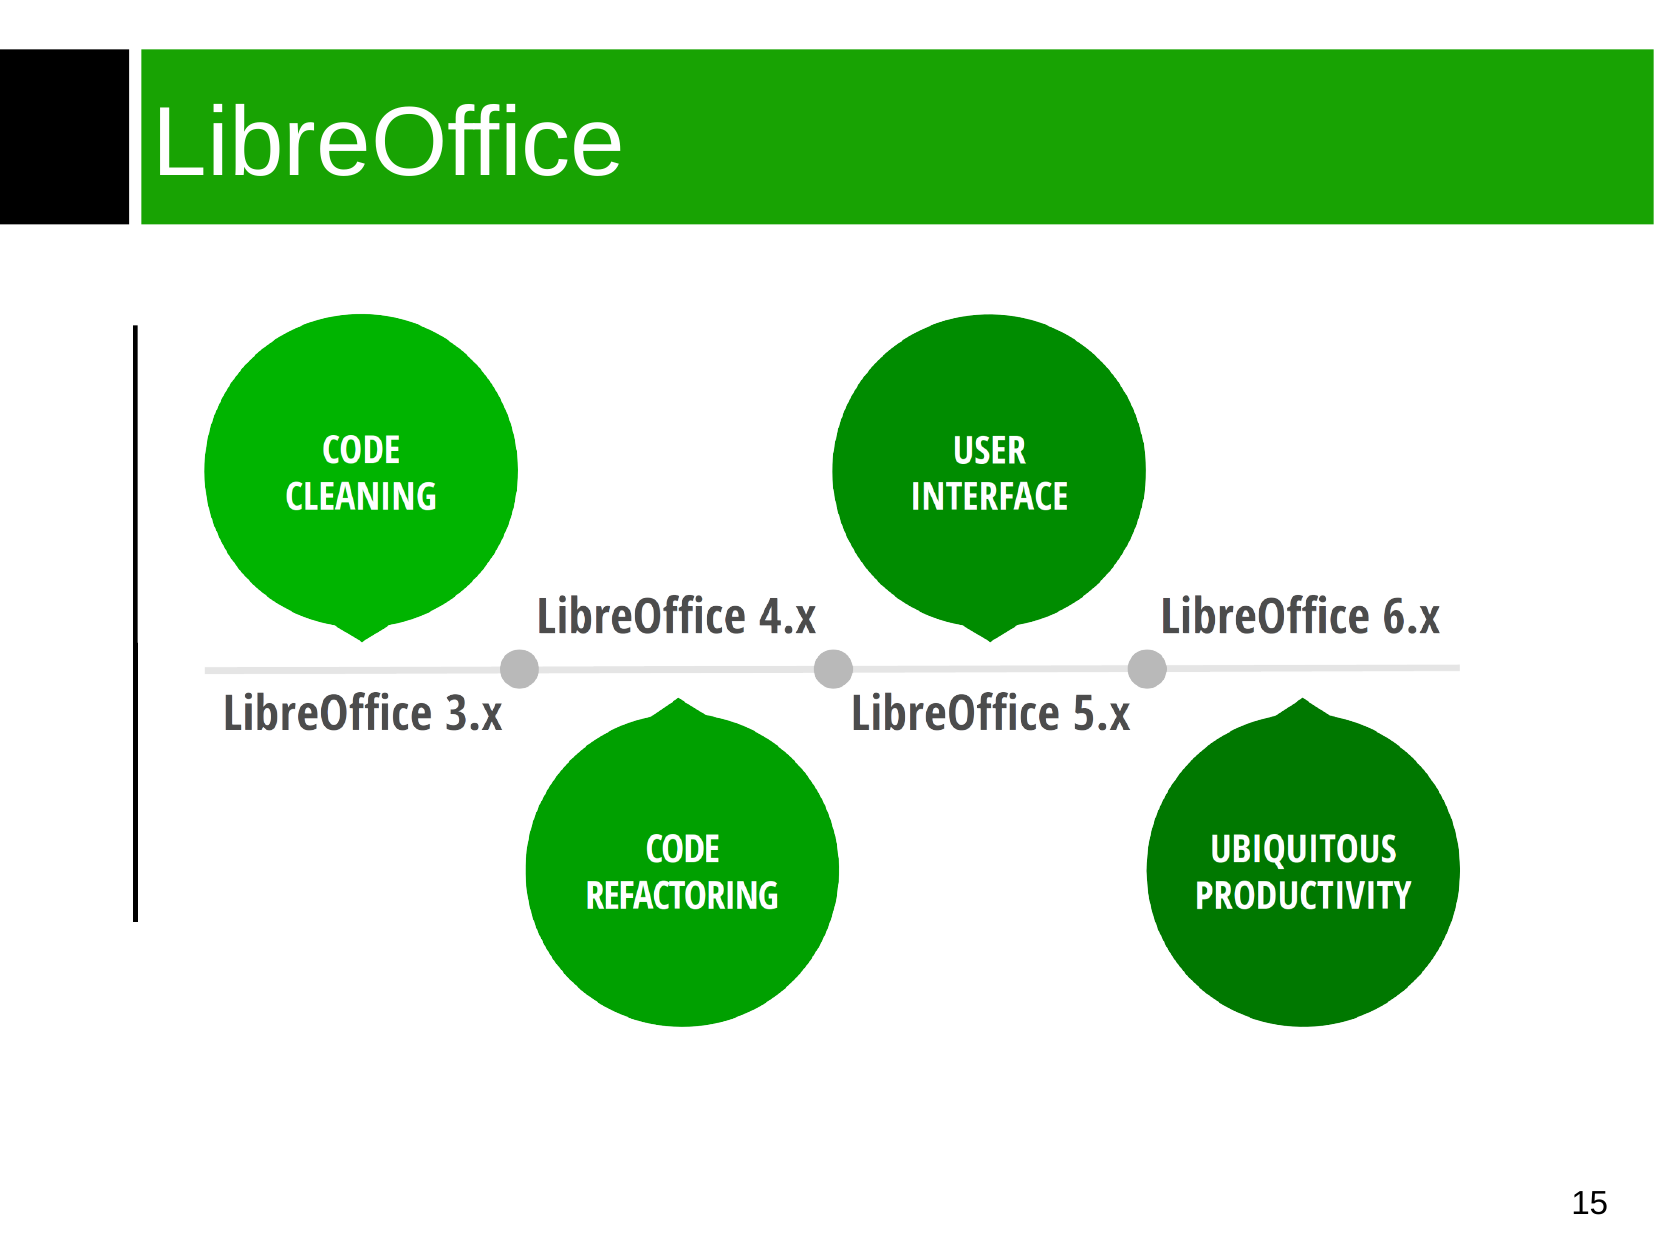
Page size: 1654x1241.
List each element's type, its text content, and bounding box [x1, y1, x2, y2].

title LibreOffice [152, 72, 1654, 211]
picture [166, 295, 1500, 1064]
